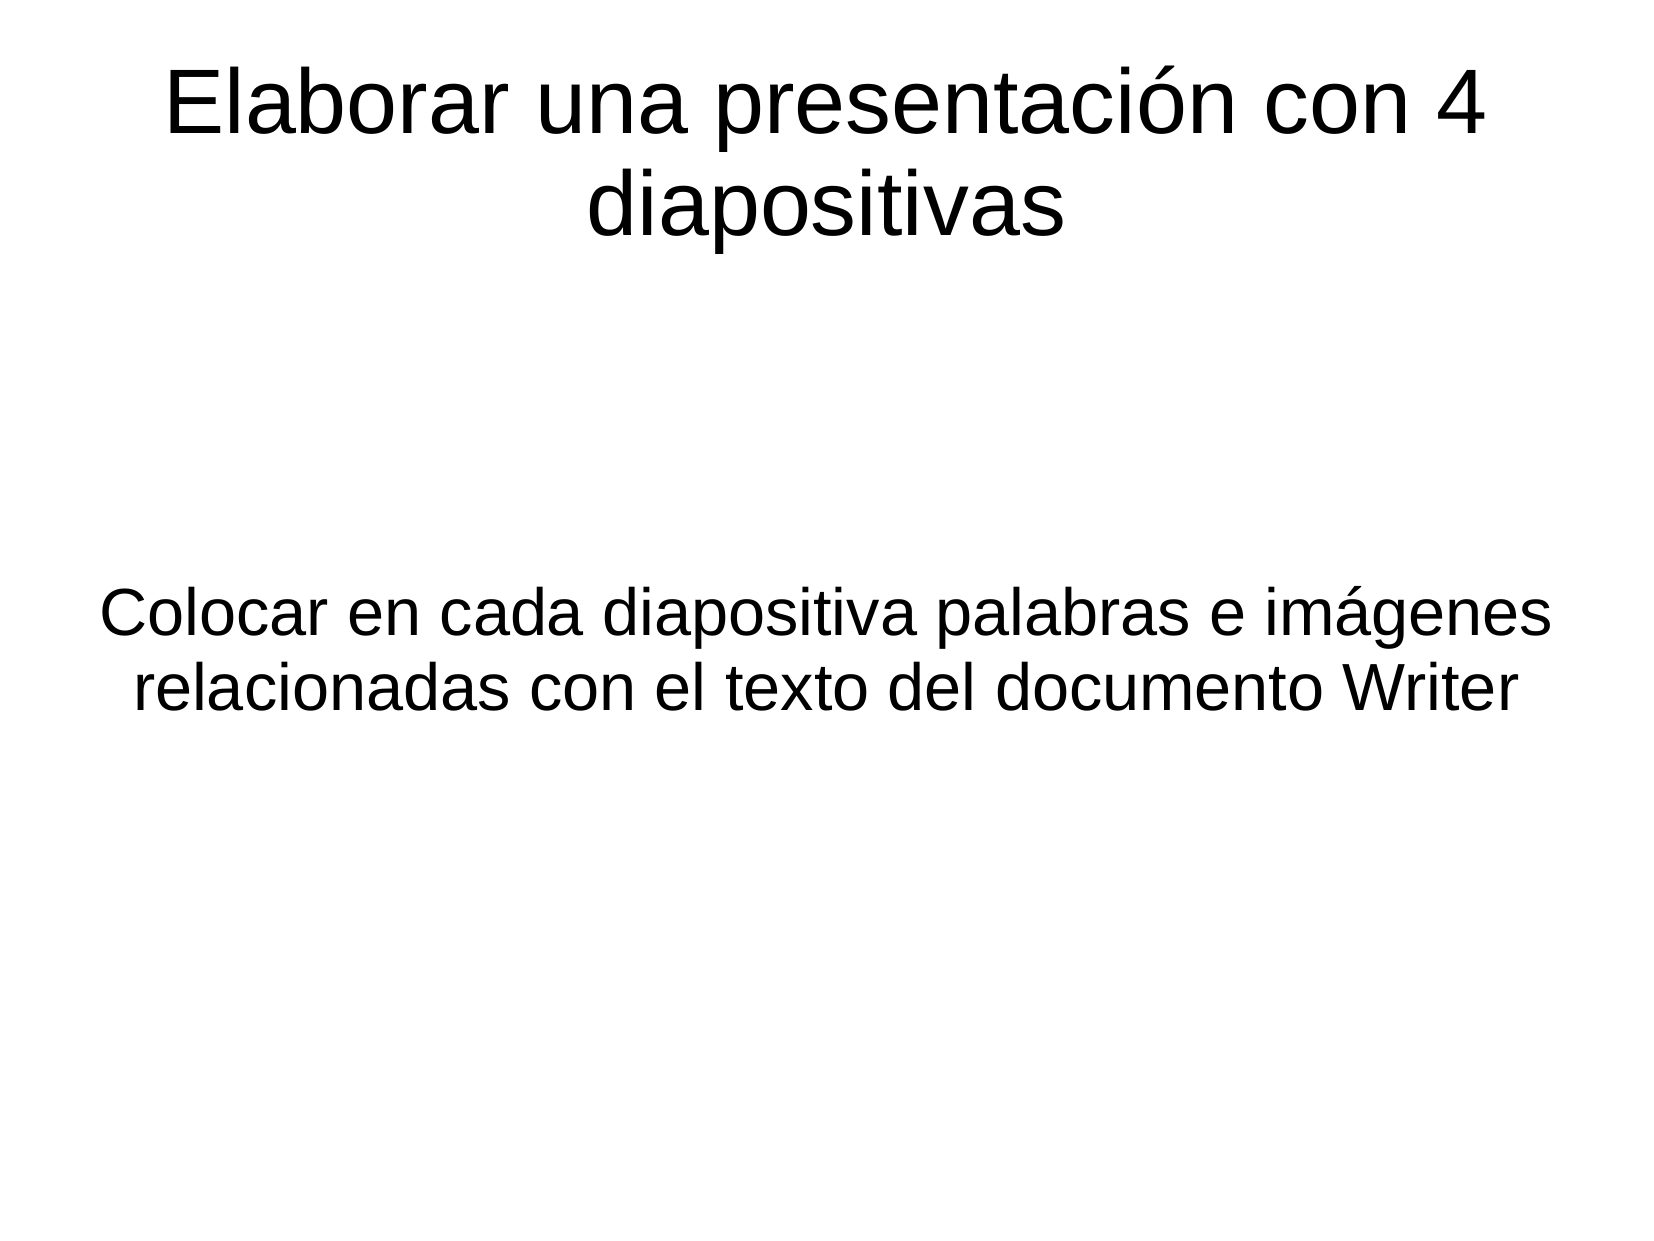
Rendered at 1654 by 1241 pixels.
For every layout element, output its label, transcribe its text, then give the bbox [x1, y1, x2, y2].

subtitle Colocar en cada diapositiva palabras e imágenes relacionadas con el texto del documento Writer [82, 290, 1571, 1010]
title Elaborar una presentación con 4 diapositivas [82, 49, 1571, 257]
